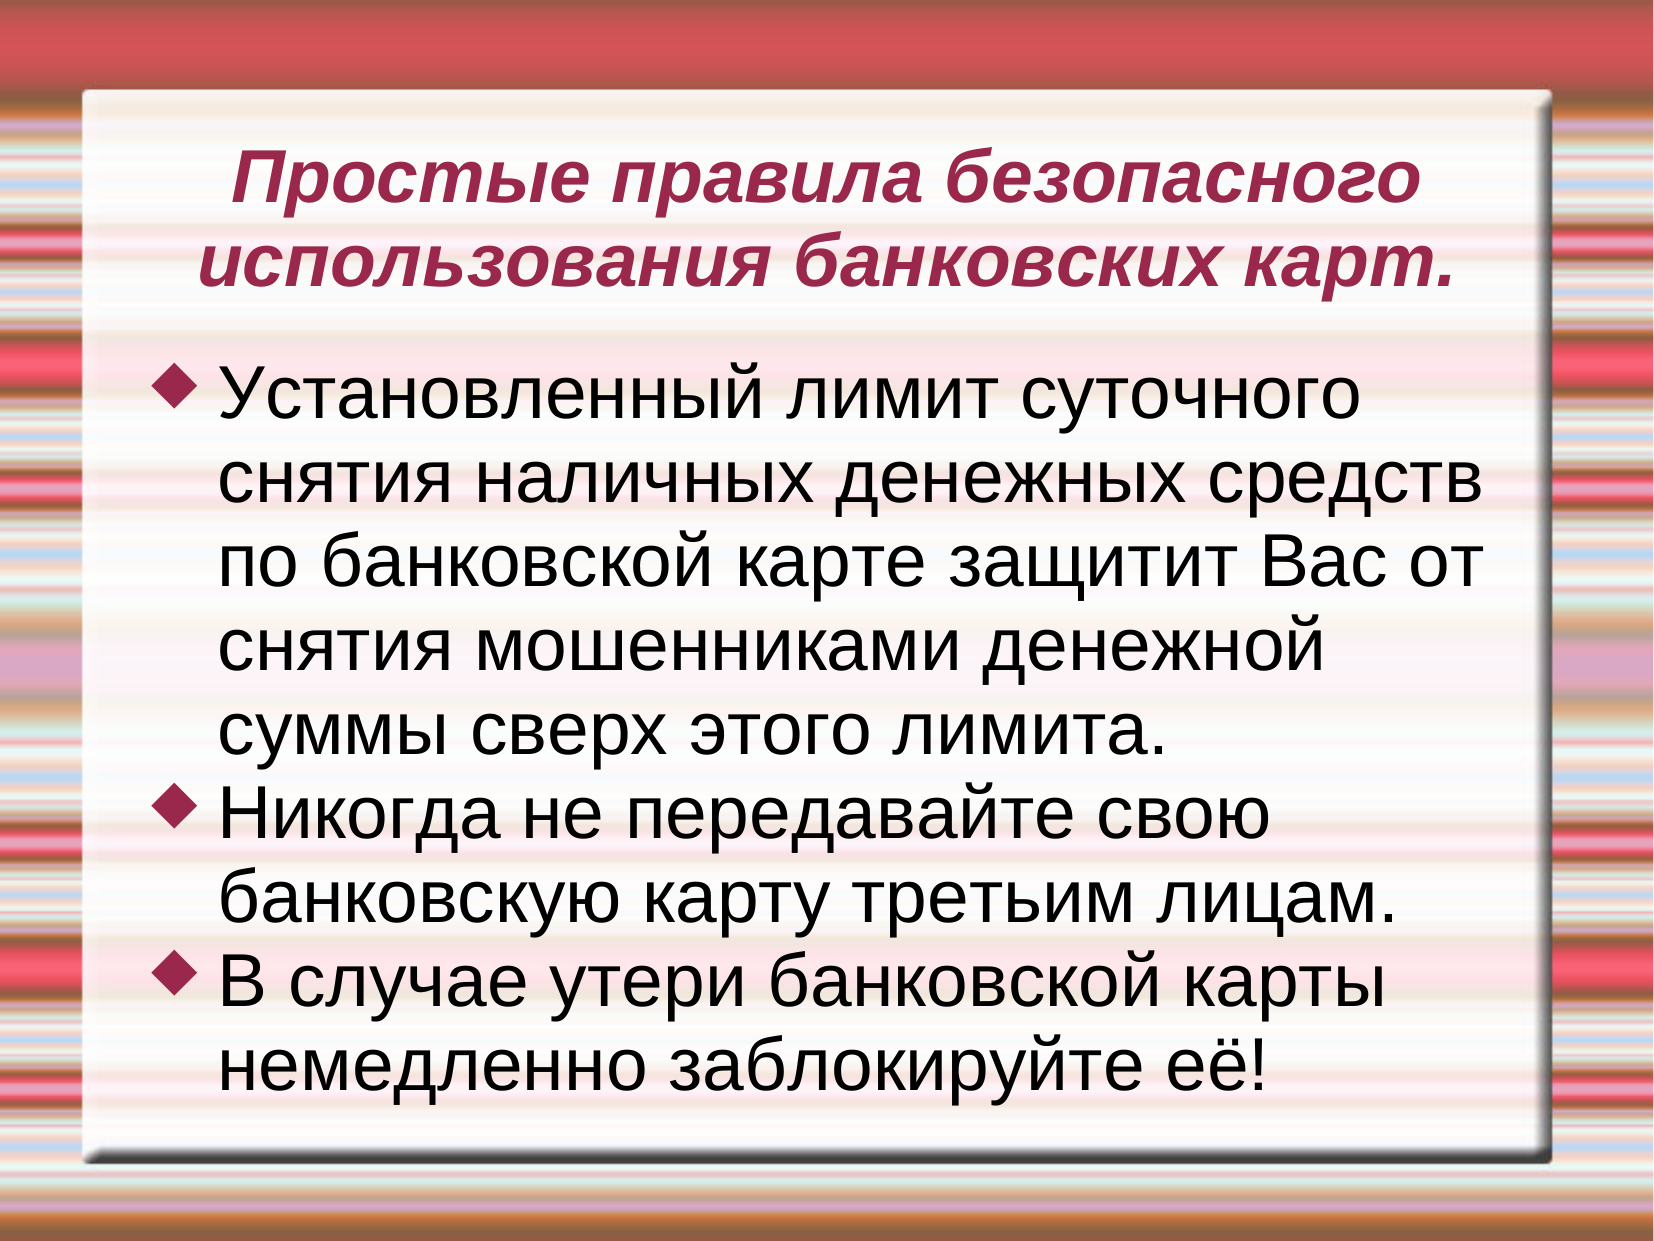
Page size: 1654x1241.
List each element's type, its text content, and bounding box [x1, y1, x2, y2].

list Установленный лимит суточного снятия наличных денежных средств по банковской карте защитит Вас от снятия мошенниками денежной суммы сверх этого лимита. Никогда не передавайте свою банковскую карту третьим лицам. В случае утери банковской карты немедленно заблокируйте её! [134, 350, 1516, 1233]
title Простые правила безопасного использования банковских карт. [121, 92, 1534, 345]
picture [0, 0, 1654, 1241]
